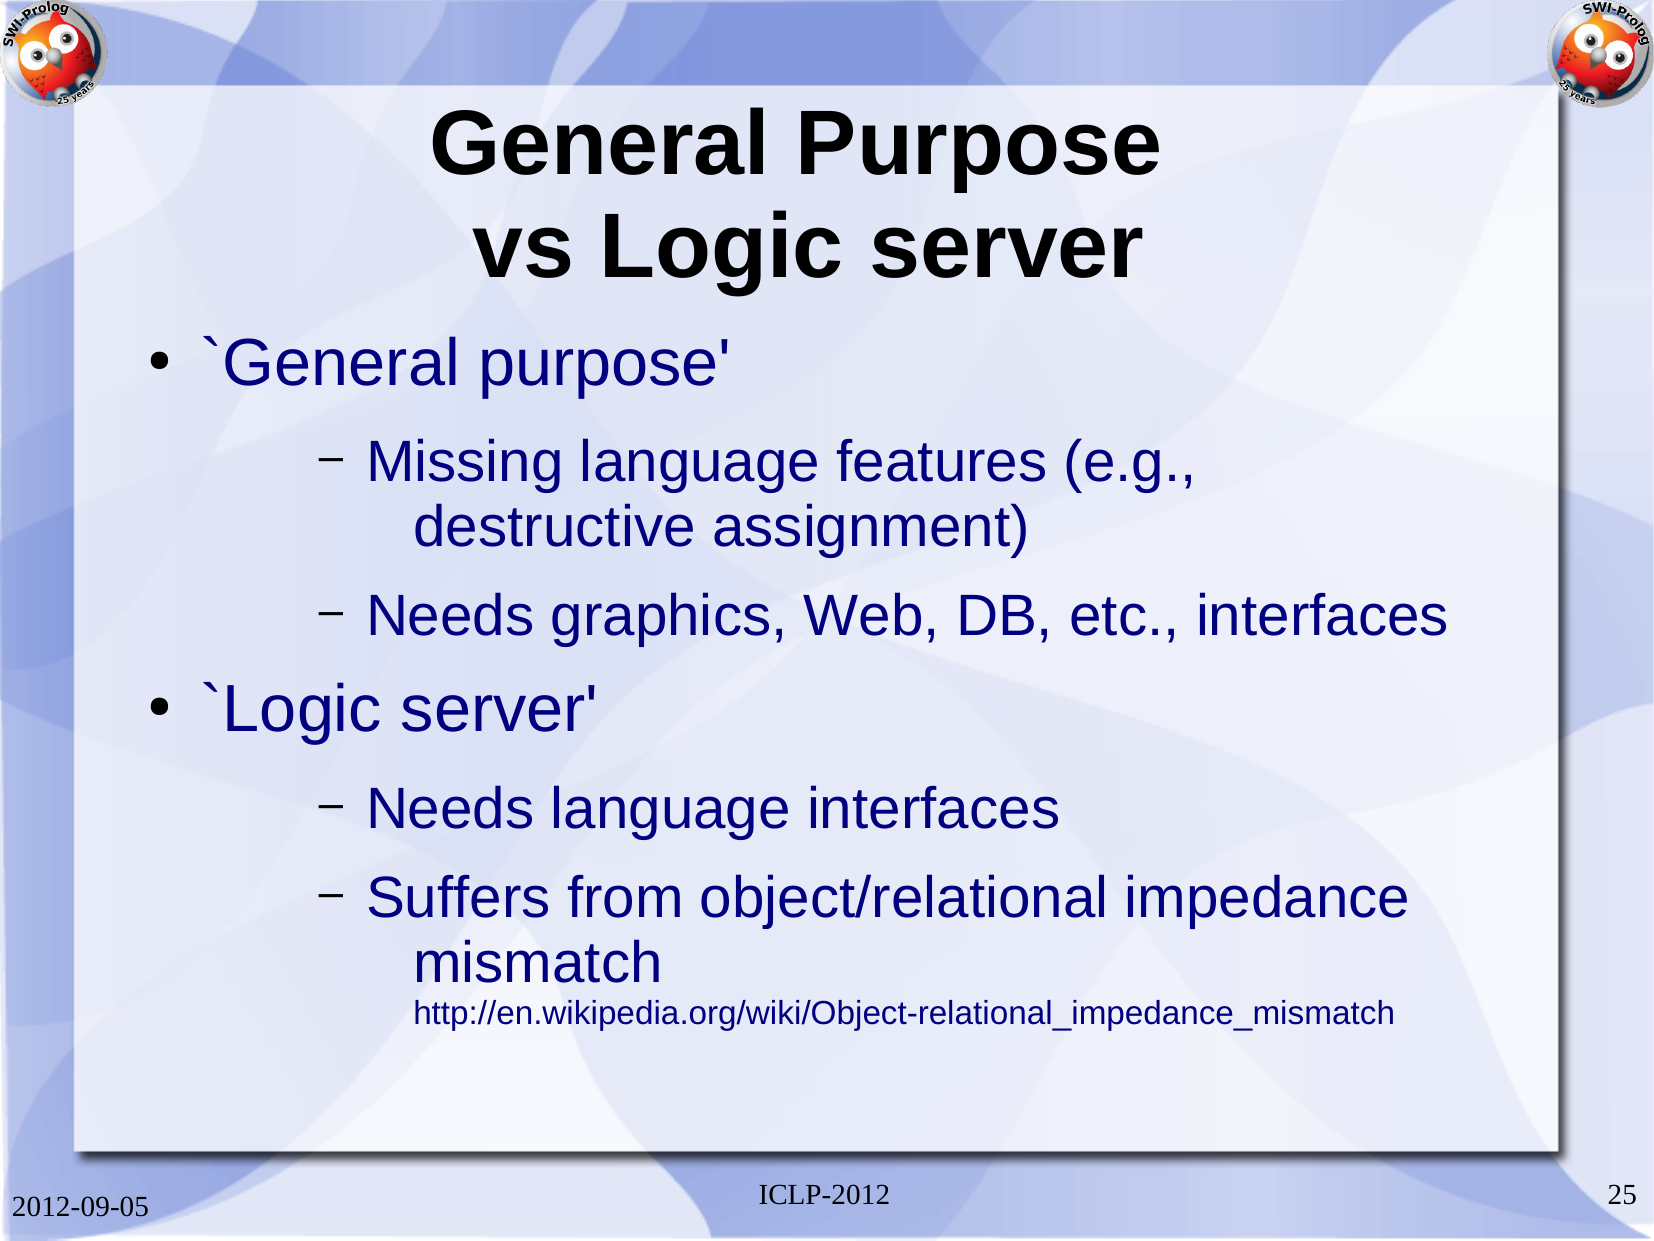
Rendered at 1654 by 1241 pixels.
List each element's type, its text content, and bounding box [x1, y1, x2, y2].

list `General purpose' Missing language features (e.g., destructive assignment) Needs graphics, Web, DB, etc., interfaces `Logic server' Needs language interfaces Suffers from object/relational impedance mismatchhttp://en.wikipedia.org/wiki/Object-relational_impedance_mismatch [129, 324, 1489, 1045]
title General Purpose vs Logic server [82, 90, 1536, 298]
picture [0, 0, 1654, 1241]
